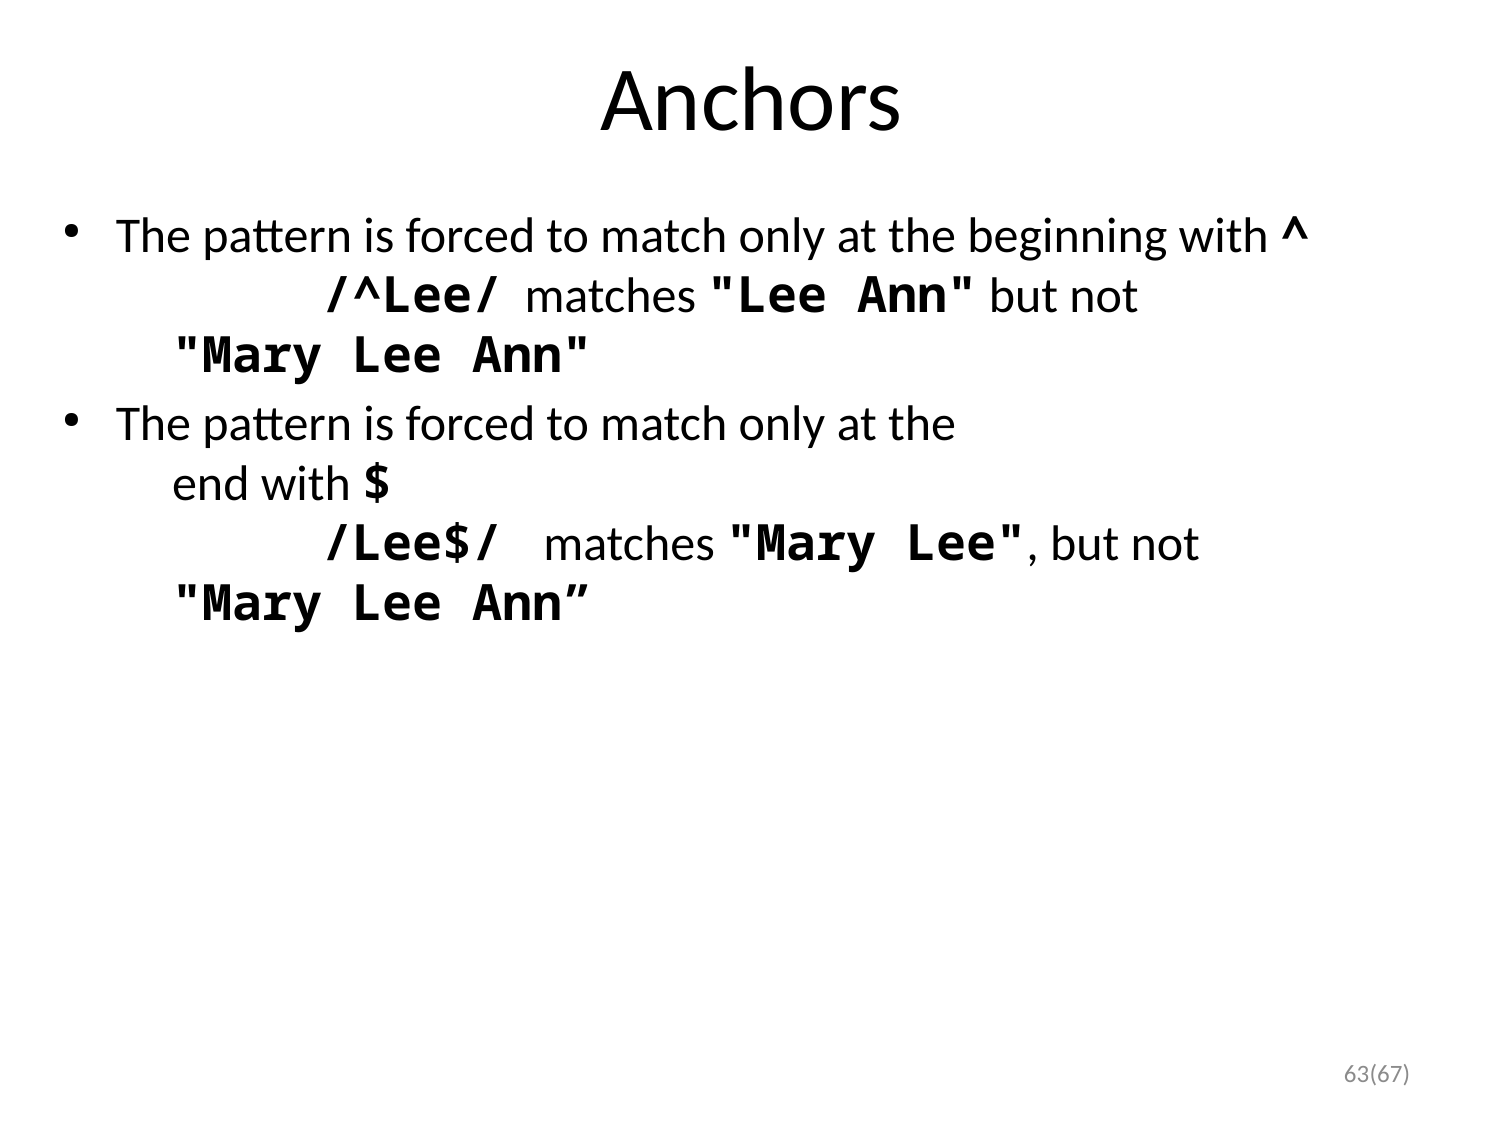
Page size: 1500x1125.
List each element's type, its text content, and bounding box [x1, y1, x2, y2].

list The pattern is forced to match only at the beginning with ^ /^Lee/ matches "Lee Ann" but not "Mary Lee Ann" The pattern is forced to match only at the end with $ /Lee$/ matches "Mary Lee", but not "Mary Lee Ann” [30, 195, 1424, 839]
title Anchors [76, 0, 1427, 188]
